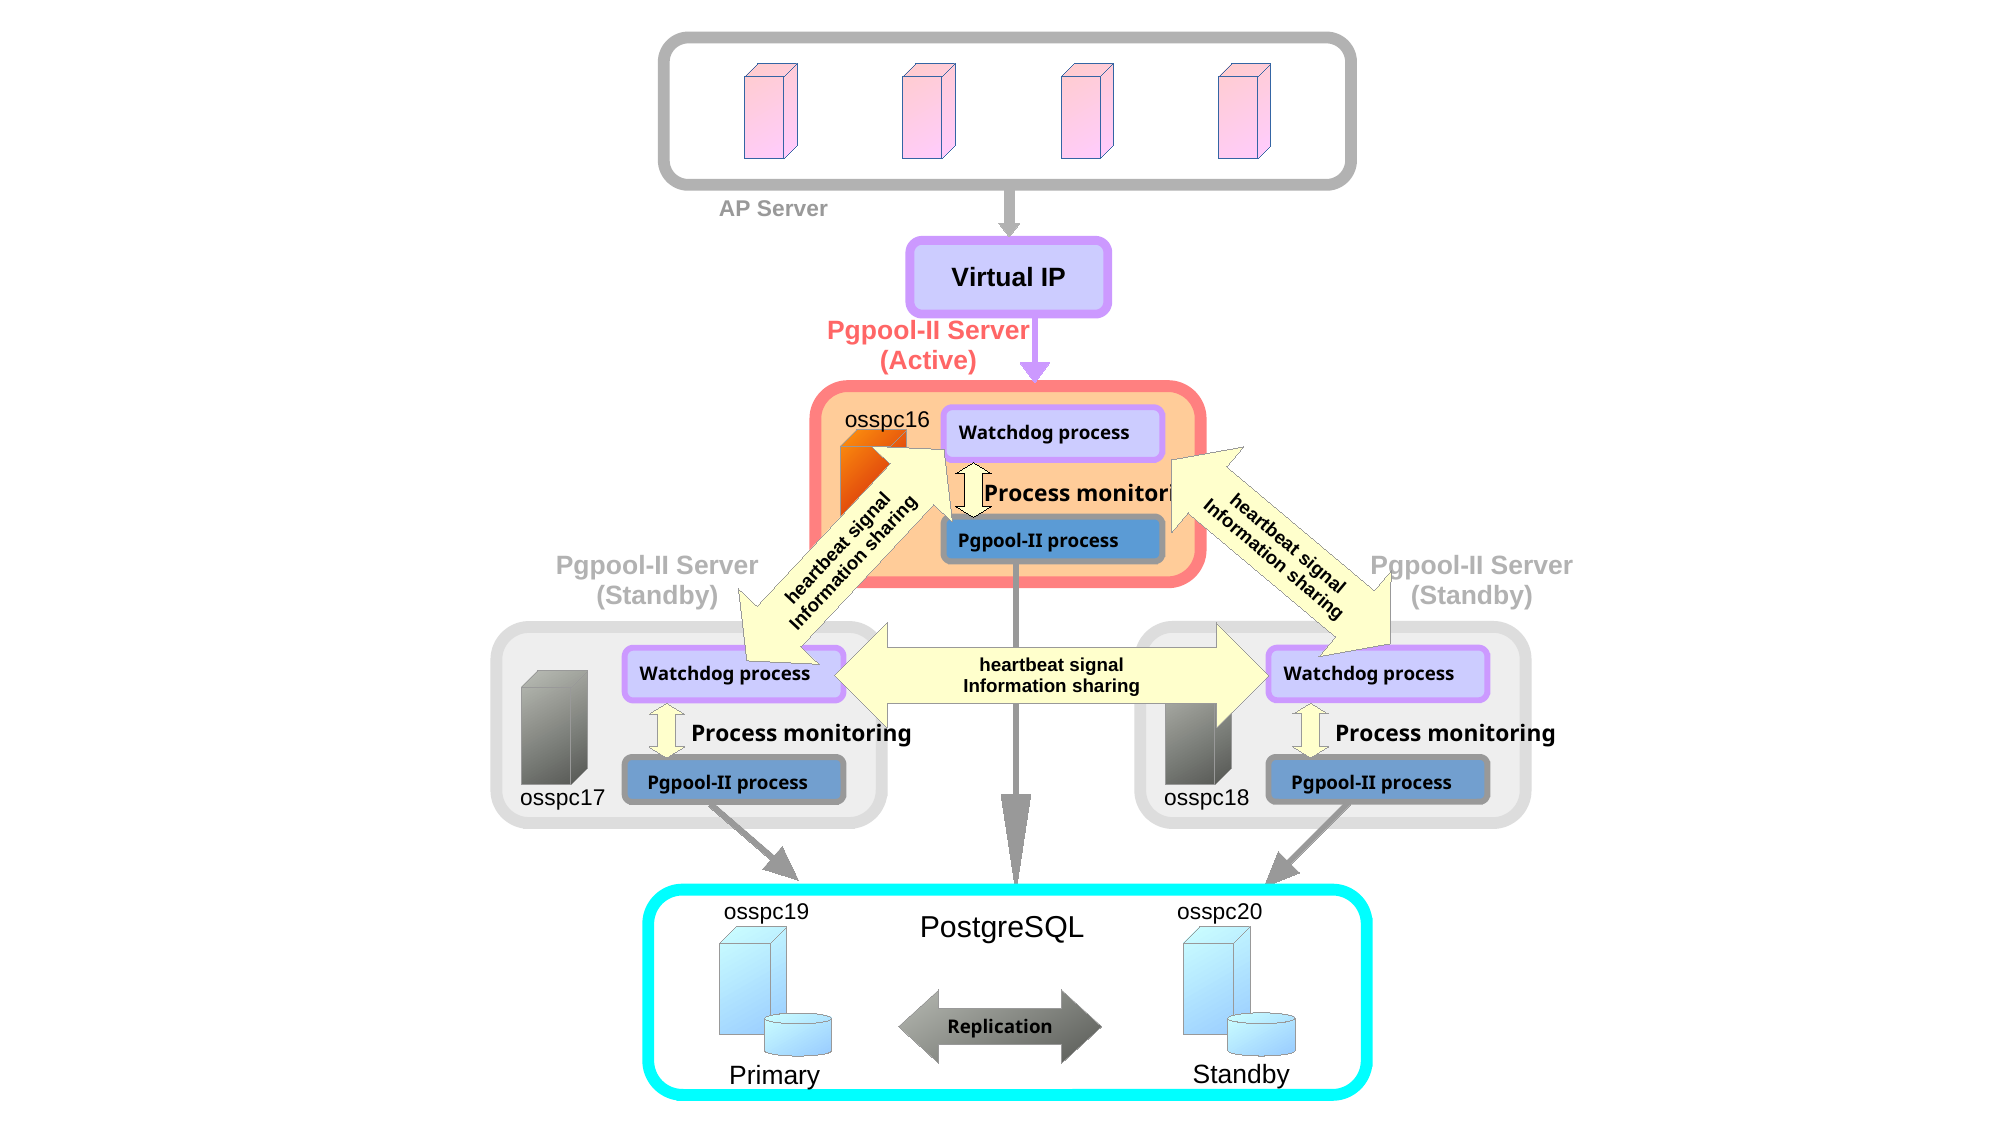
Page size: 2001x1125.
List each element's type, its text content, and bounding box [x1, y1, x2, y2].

text_box Process monitoring [677, 710, 891, 755]
text_box heartbeat signal Information sharing [834, 622, 1269, 728]
text_box Watchdog process [626, 653, 800, 692]
text_box Virtual IP [909, 240, 1108, 315]
text_box [1140, 626, 1526, 883]
text_box [496, 626, 882, 881]
text_box Replication [898, 989, 1102, 1064]
text_box [744, 63, 798, 159]
text_box [1061, 63, 1114, 159]
text_box heartbeat signal Information sharing [1171, 446, 1392, 657]
text_box Watchdog process [1270, 653, 1444, 692]
text_box Standby [1179, 1053, 1305, 1098]
text_box osspc18 [1150, 778, 1264, 819]
text_box AP Server [705, 189, 925, 233]
text_box [1020, 314, 1050, 383]
text_box Watchdog process [945, 413, 1119, 452]
text_box [1218, 63, 1271, 159]
text_box osspc20 [1163, 892, 1277, 933]
text_box Pgpool-II process [944, 520, 1114, 560]
text_box [1142, 626, 1216, 647]
text_box osspc17 [506, 778, 620, 819]
text_box [1001, 704, 1031, 883]
text_box Pgpool-II Server (Standby) [541, 544, 774, 619]
text_box Process monitoring [970, 470, 1171, 514]
text_box [815, 386, 1201, 647]
text_box Primary [715, 1053, 835, 1098]
text_box [719, 933, 832, 1053]
text_box osspc19 [710, 892, 823, 933]
text_box Pgpool-II process [633, 762, 803, 802]
text_box Pgpool-II Server (Active) [813, 309, 1046, 385]
text_box Pgpool-II process [1277, 762, 1447, 802]
text_box [902, 63, 956, 159]
text_box [998, 183, 1020, 237]
text_box Pgpool-II Server (Standby) [1355, 544, 1588, 619]
text_box Process monitoring [1321, 710, 1535, 754]
text_box PostgreSQL [906, 896, 1178, 969]
text_box [1183, 926, 1296, 1053]
text_box heartbeat signal Information sharing [738, 446, 953, 665]
text_box osspc16 [831, 400, 946, 440]
